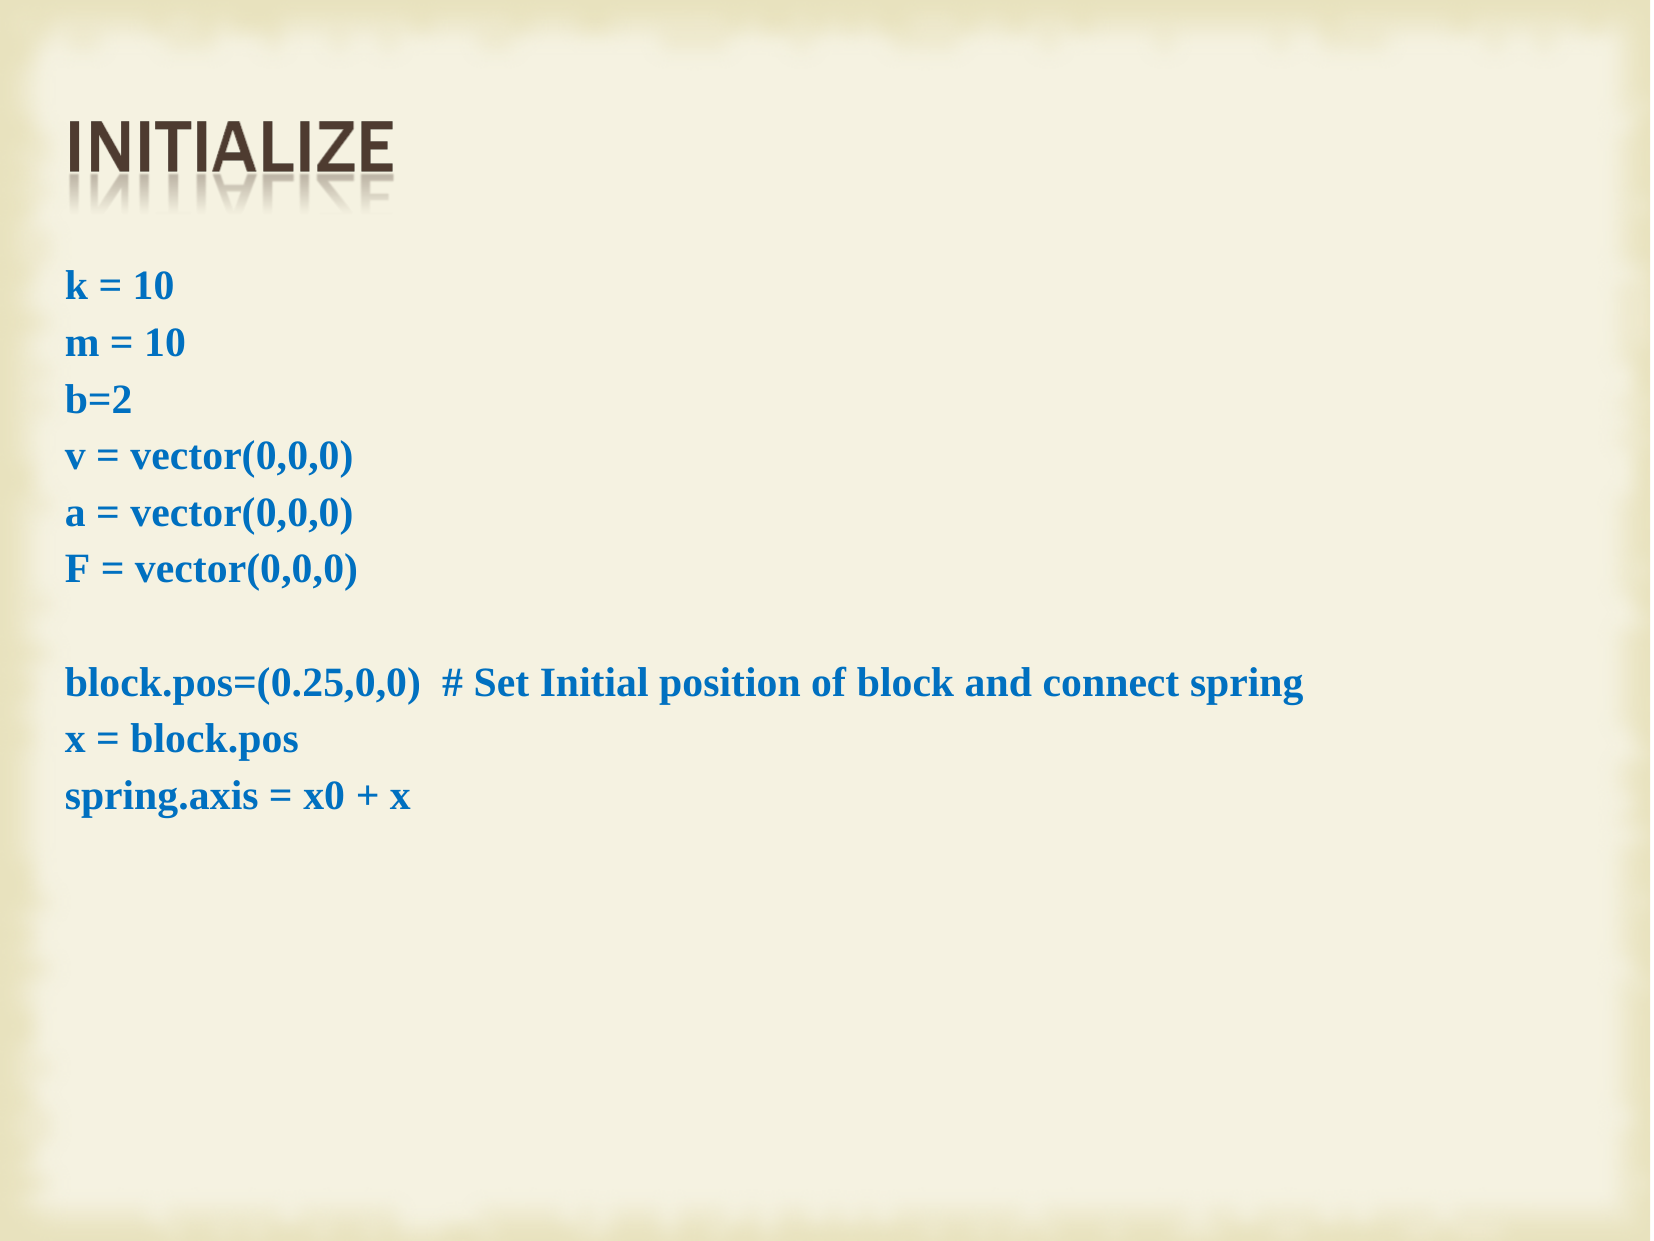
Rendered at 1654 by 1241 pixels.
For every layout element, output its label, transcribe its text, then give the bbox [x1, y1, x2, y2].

picture [0, 0, 1651, 1241]
list k = 10 m = 10 b=2 v = vector(0,0,0) a = vector(0,0,0) F = vector(0,0,0) block.pos=(0.25,0,0) # Set Initial position of block and connect spring x = block.pos spring.axis = x0 + x [50, 254, 1476, 1038]
text_box [16, 73, 1477, 264]
